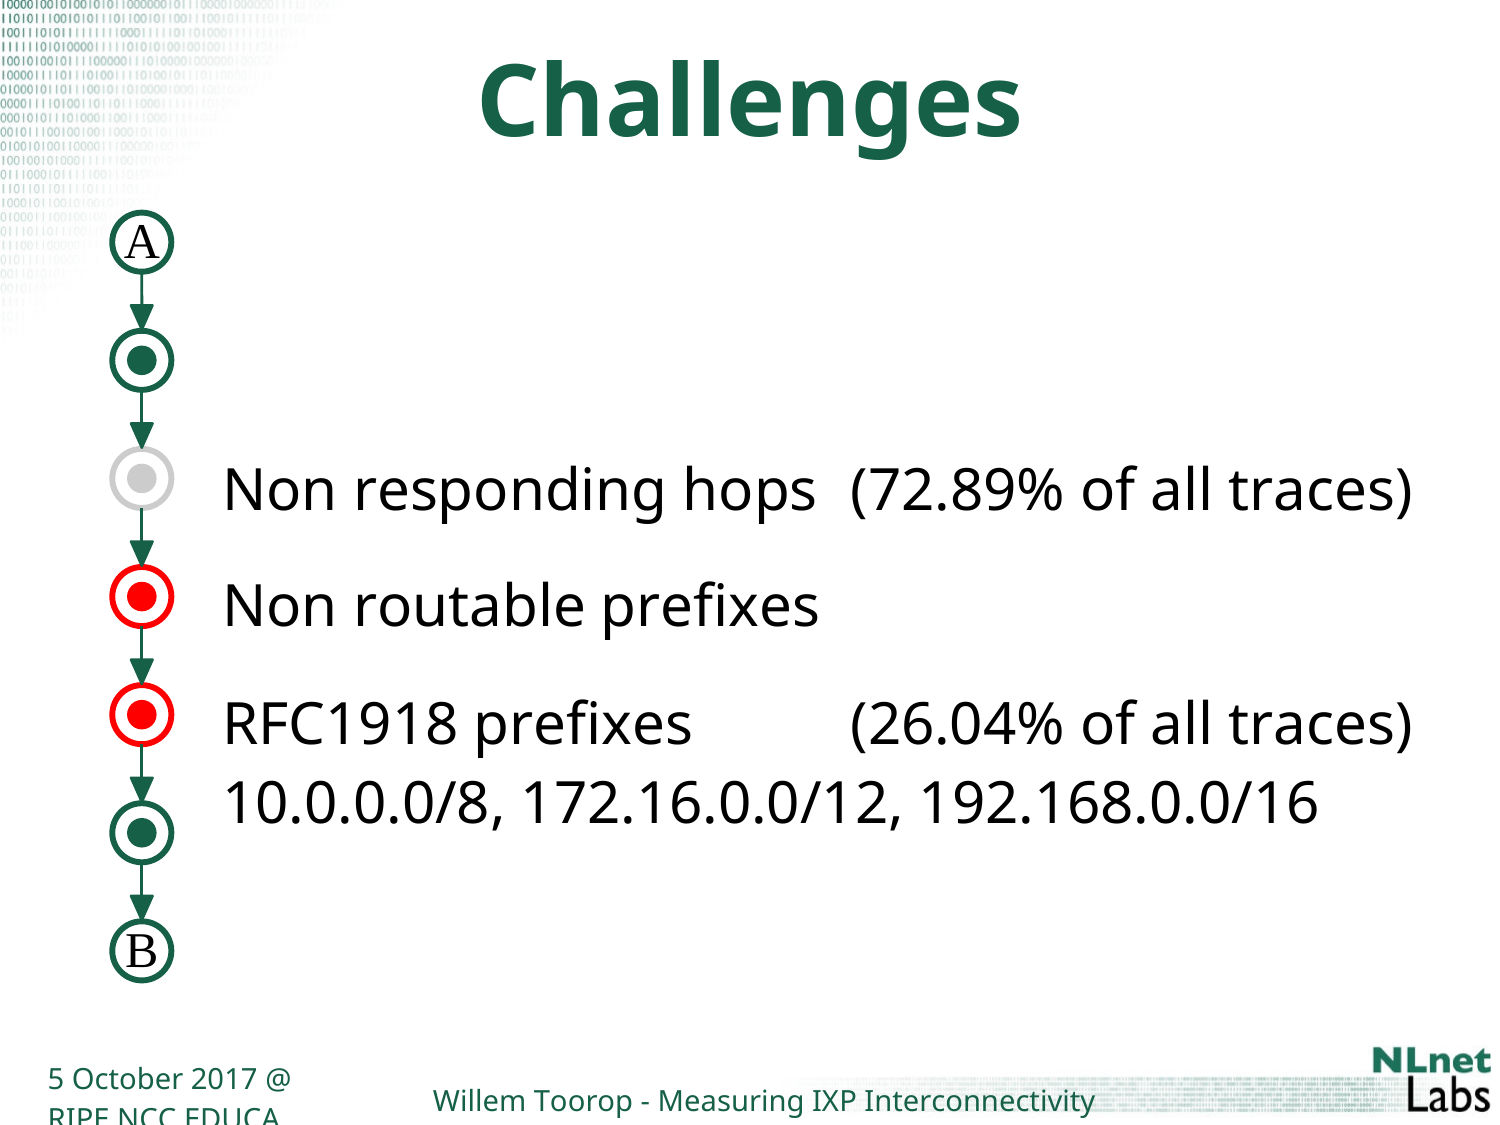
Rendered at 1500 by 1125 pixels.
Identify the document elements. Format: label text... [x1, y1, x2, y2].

text_box Non responding hops (72.89% of all traces) [100, 448, 1445, 582]
title Challenges [75, 3, 1425, 192]
picture [0, 0, 365, 365]
text_box A [112, 212, 172, 272]
text_box [127, 345, 157, 376]
text_box RFC1918 prefixes (26.04% of all traces) 10.0.0.0/8, 172.16.0.0/12, 192.168.0.0/16 [100, 682, 1461, 882]
picture [116, 334, 168, 365]
picture [775, 1037, 1492, 1124]
text_box Non routable prefixes [100, 564, 1258, 633]
text_box B [112, 921, 172, 981]
